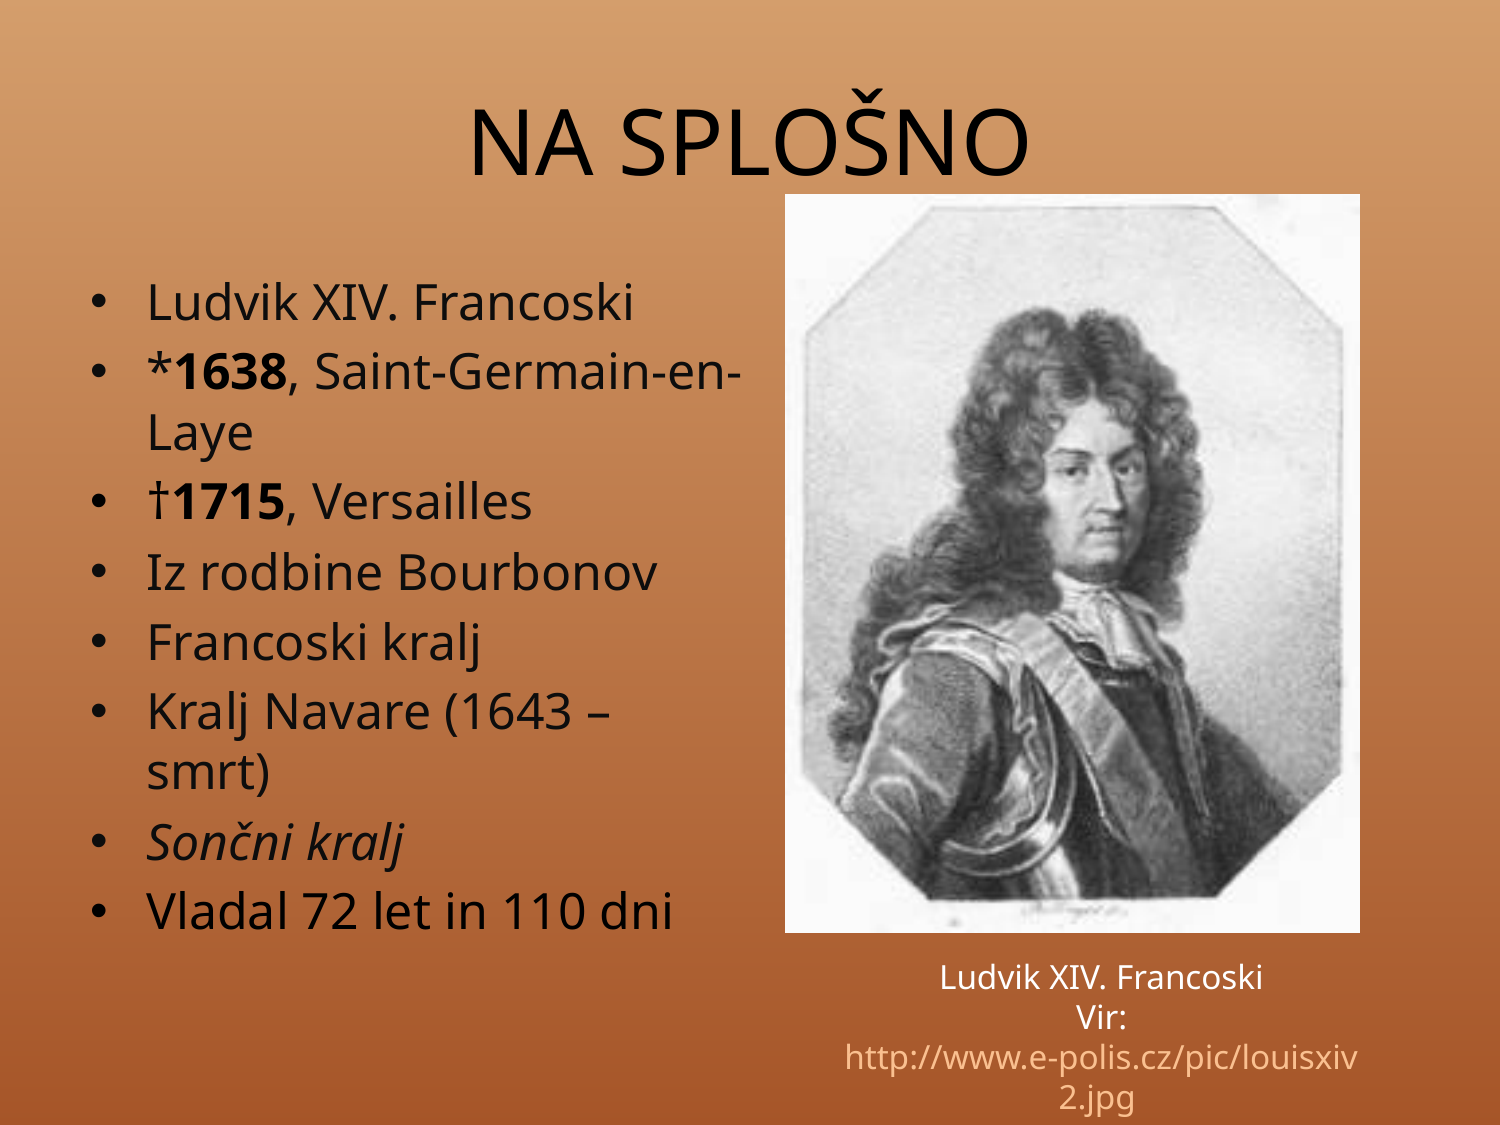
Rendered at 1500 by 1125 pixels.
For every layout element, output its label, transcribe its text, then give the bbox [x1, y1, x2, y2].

picture [785, 194, 1360, 933]
title NA SPLOŠNO [75, 45, 1425, 233]
text_box Ludvik XIV. Francoski Vir: http://www.e-polis.cz/pic/louisxiv2.jpg [820, 949, 1383, 1124]
list Ludvik XIV. Francoski *1638, Saint-Germain-en-Laye †1715, Versailles Iz rodbine Bourbonov Francoski kralj Kralj Navare (1643 – smrt) Sončni kralj Vladal 72 let in 110 dni [75, 262, 762, 1005]
